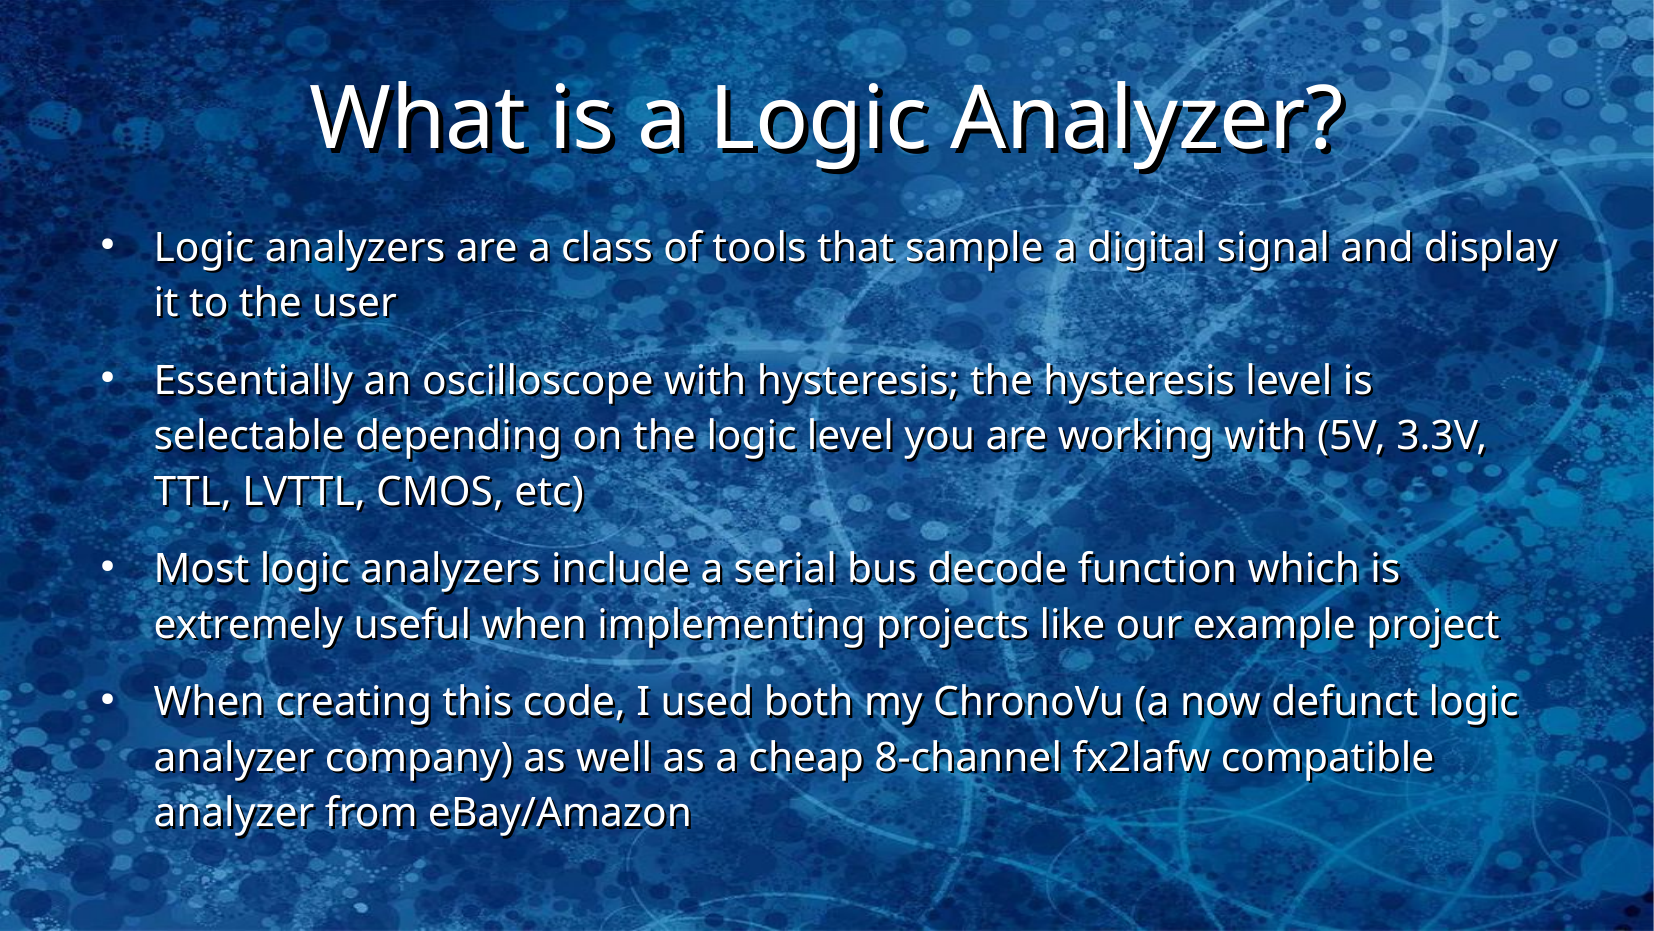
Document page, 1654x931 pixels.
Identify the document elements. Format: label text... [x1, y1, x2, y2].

title What is a Logic Analyzer? [82, 37, 1571, 193]
picture [0, 0, 1654, 931]
list Logic analyzers are a class of tools that sample a digital signal and display it to the user Essentially an oscilloscope with hysteresis; the hysteresis level is selectable depending on the logic level you are working with (5V, 3.3V, TTL, LVTTL, CMOS, etc) Most logic analyzers include a serial bus decode function which is extremely useful when implementing projects like our example project When creating this code, I used both my ChronoVu (a now defunct logic analyzer company) as well as a cheap 8-channel fx2lafw compatible analyzer from eBay/Amazon [82, 217, 1571, 758]
